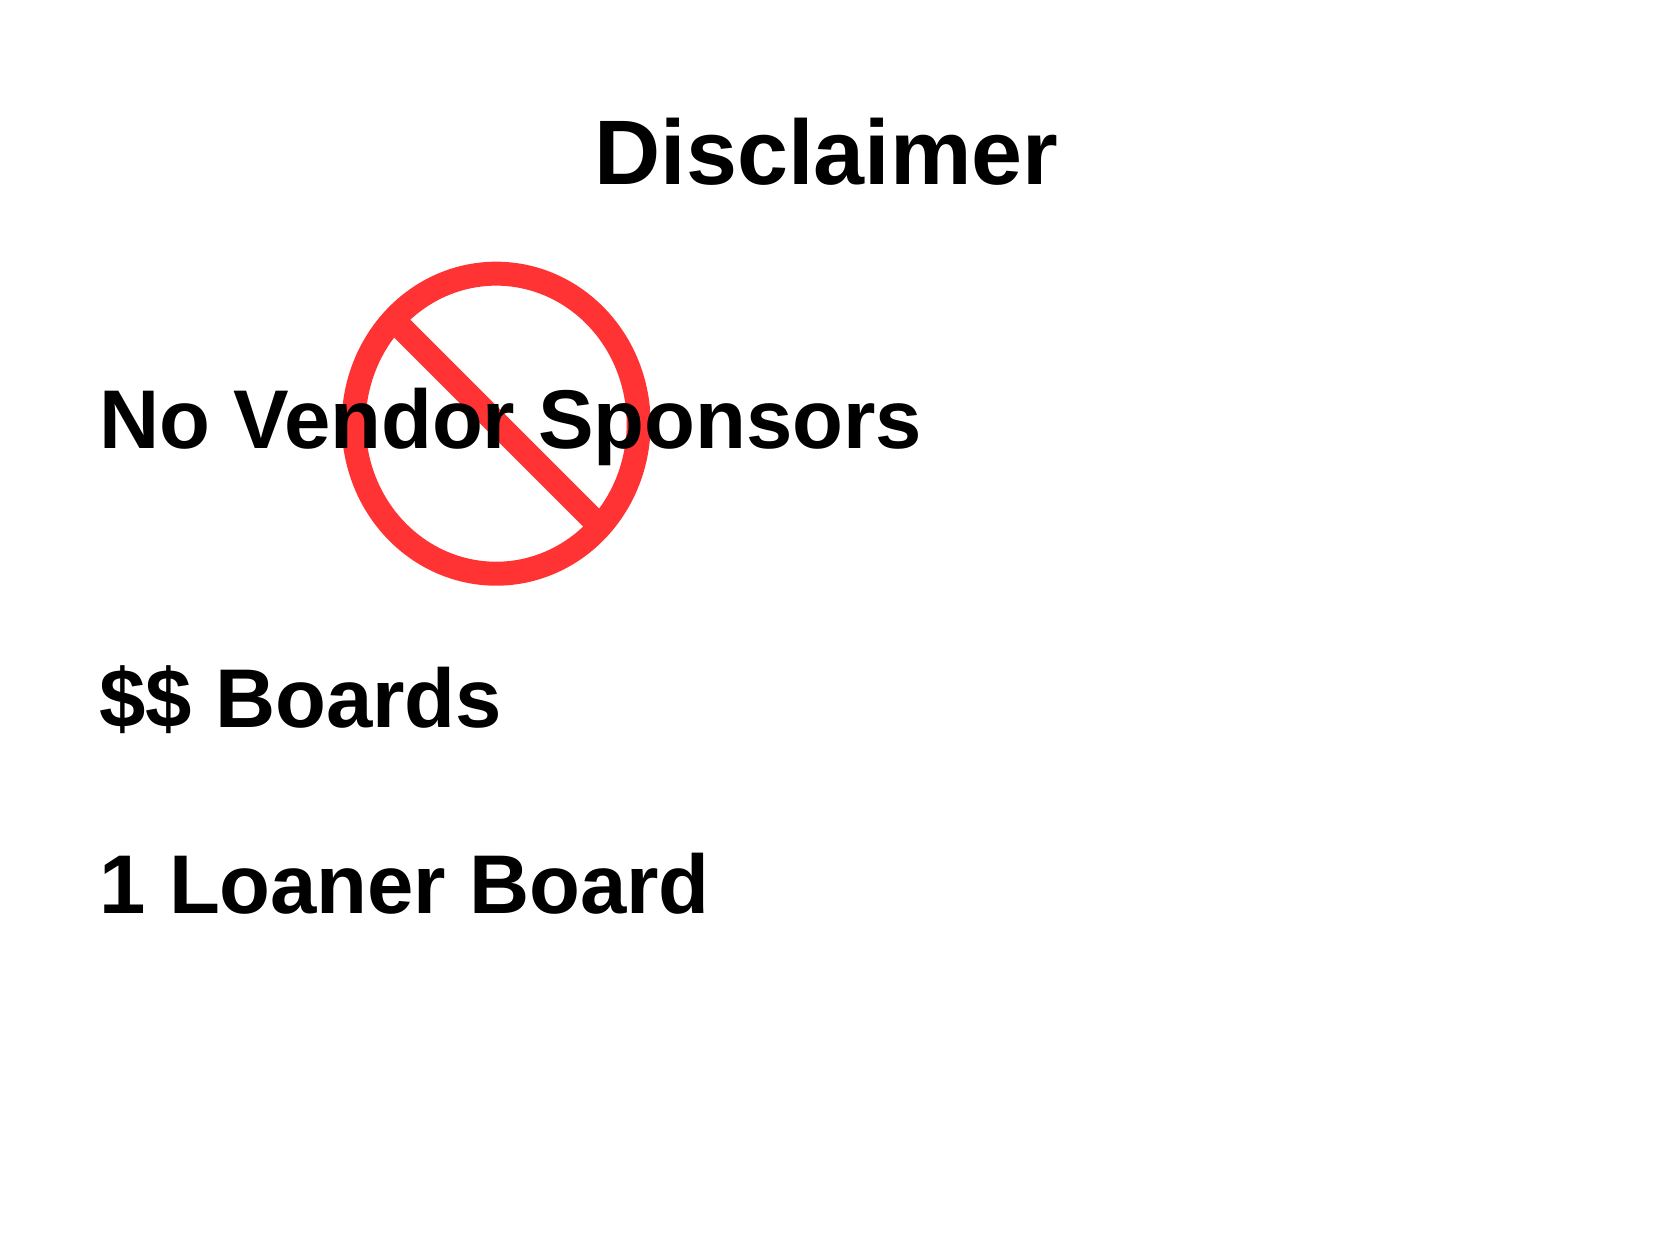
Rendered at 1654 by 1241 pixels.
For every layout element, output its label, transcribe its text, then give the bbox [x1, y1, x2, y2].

text_box [427, 273, 565, 292]
title Disclaimer [82, 49, 1571, 257]
subtitle No Vendor Sponsors $$ Boards 1 Loaner Board [99, 292, 1588, 1012]
